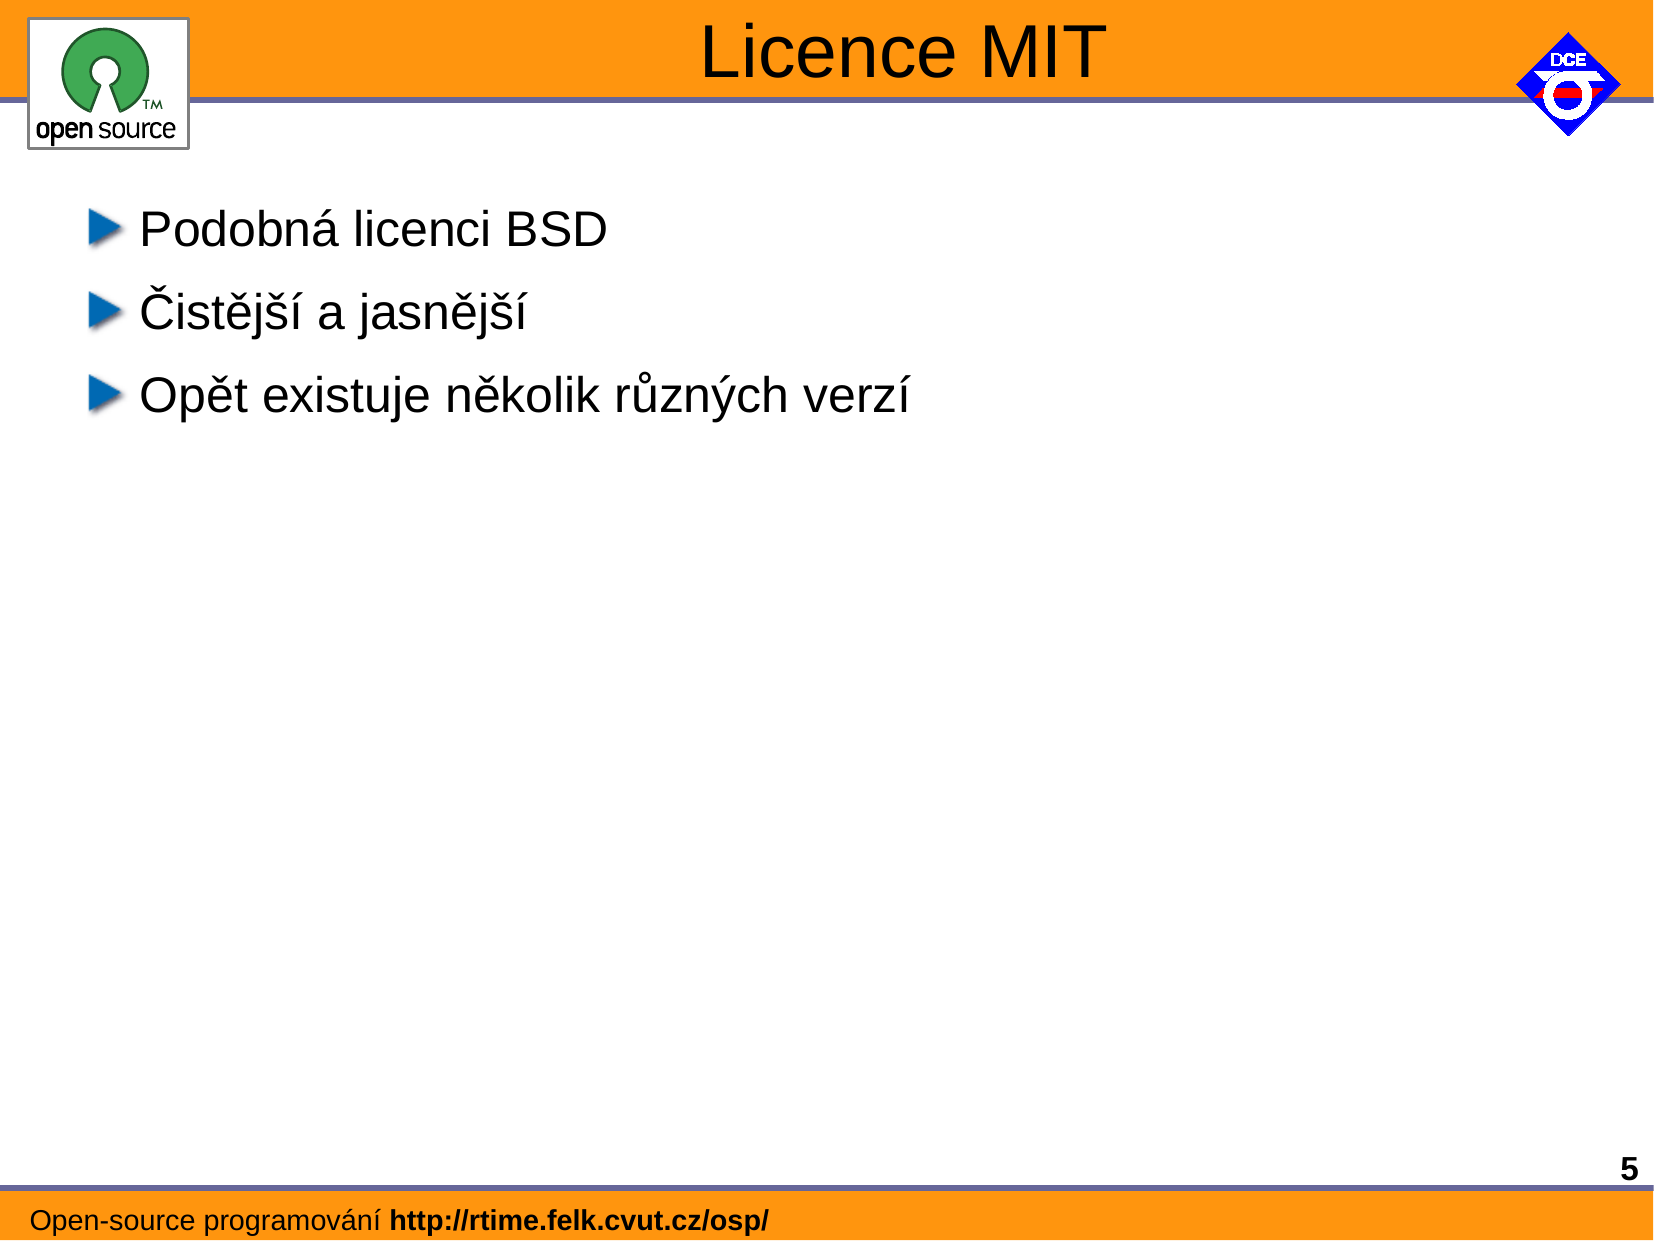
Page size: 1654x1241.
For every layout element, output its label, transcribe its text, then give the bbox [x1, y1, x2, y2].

list Podobná licenci BSD Čistější a jasnější Opět existuje několik různých verzí [68, 201, 1592, 1106]
title Licence MIT [178, 4, 1631, 98]
